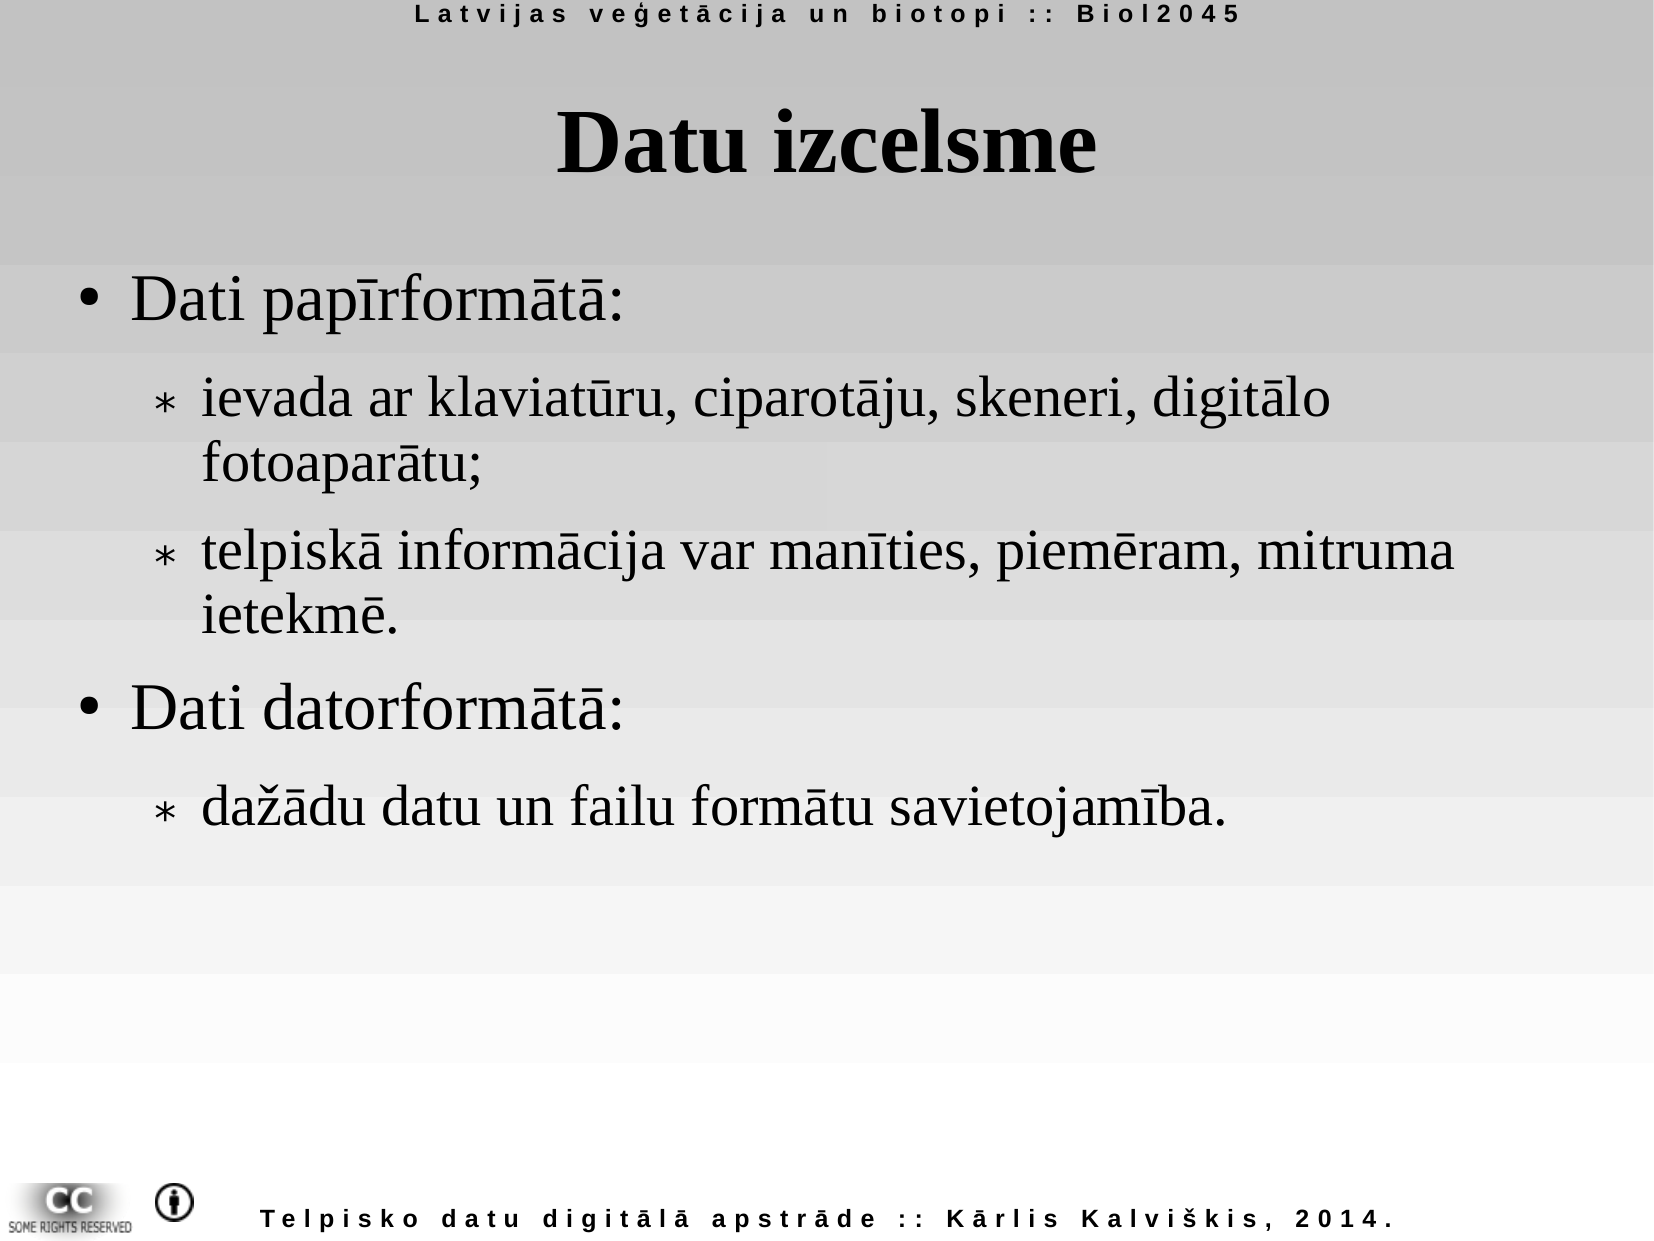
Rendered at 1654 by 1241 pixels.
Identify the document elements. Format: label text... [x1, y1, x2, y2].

picture [0, 0, 1654, 1241]
list Dati papīrformātā: ievada ar klaviatūru, ciparotāju, skeneri, digitālo fotoaparātu; telpiskā informācija var manīties, piemēram, mitruma ietekmē. Dati datorformātā: dažādu datu un failu formātu savietojamība. [59, 261, 1596, 1175]
title Datu izcelsme [59, 37, 1596, 246]
